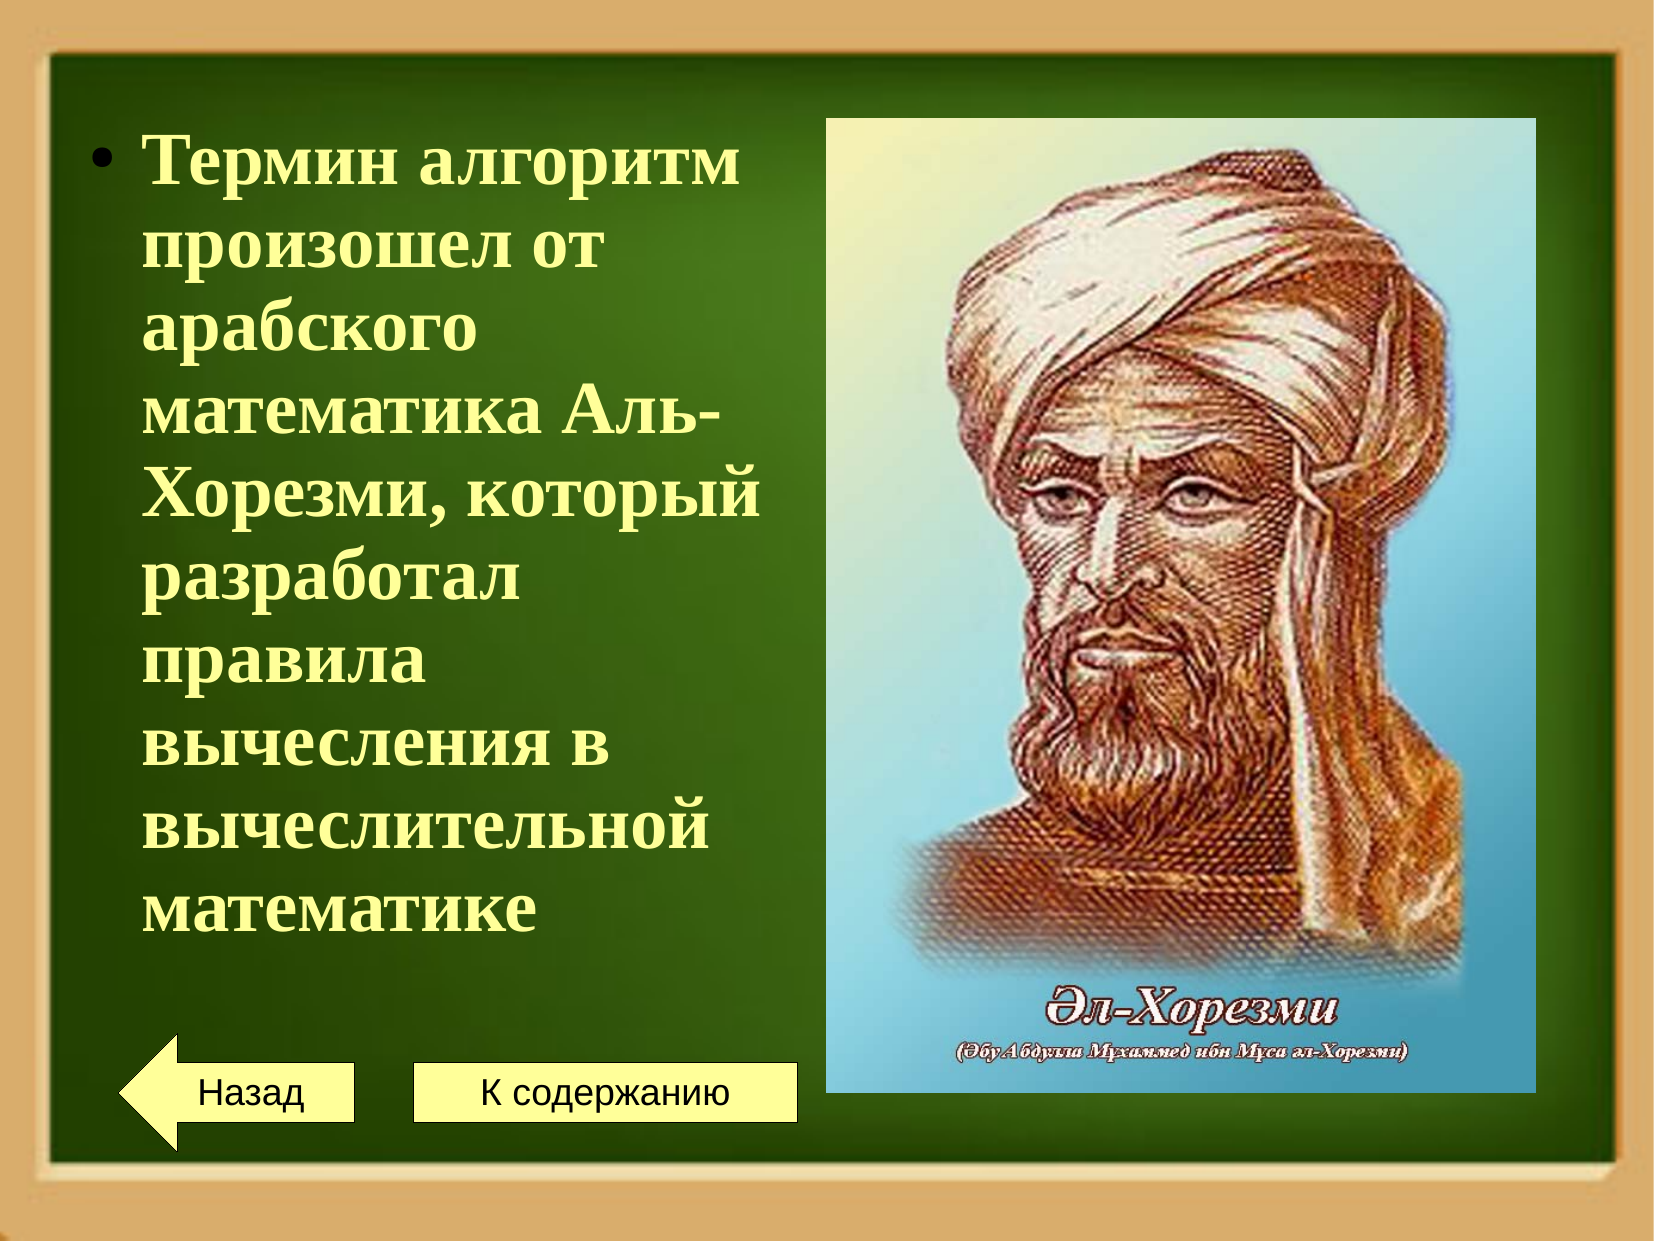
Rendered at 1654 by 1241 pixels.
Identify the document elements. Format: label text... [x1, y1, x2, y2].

text_box К содержанию [413, 1062, 798, 1123]
picture [0, 0, 1654, 1241]
list Термин алгоритм произошел от арабского математика Аль-Хорезми, который разработал правила вычесления в вычеслительной математике [71, 118, 798, 1093]
text_box Назад [118, 1033, 355, 1152]
